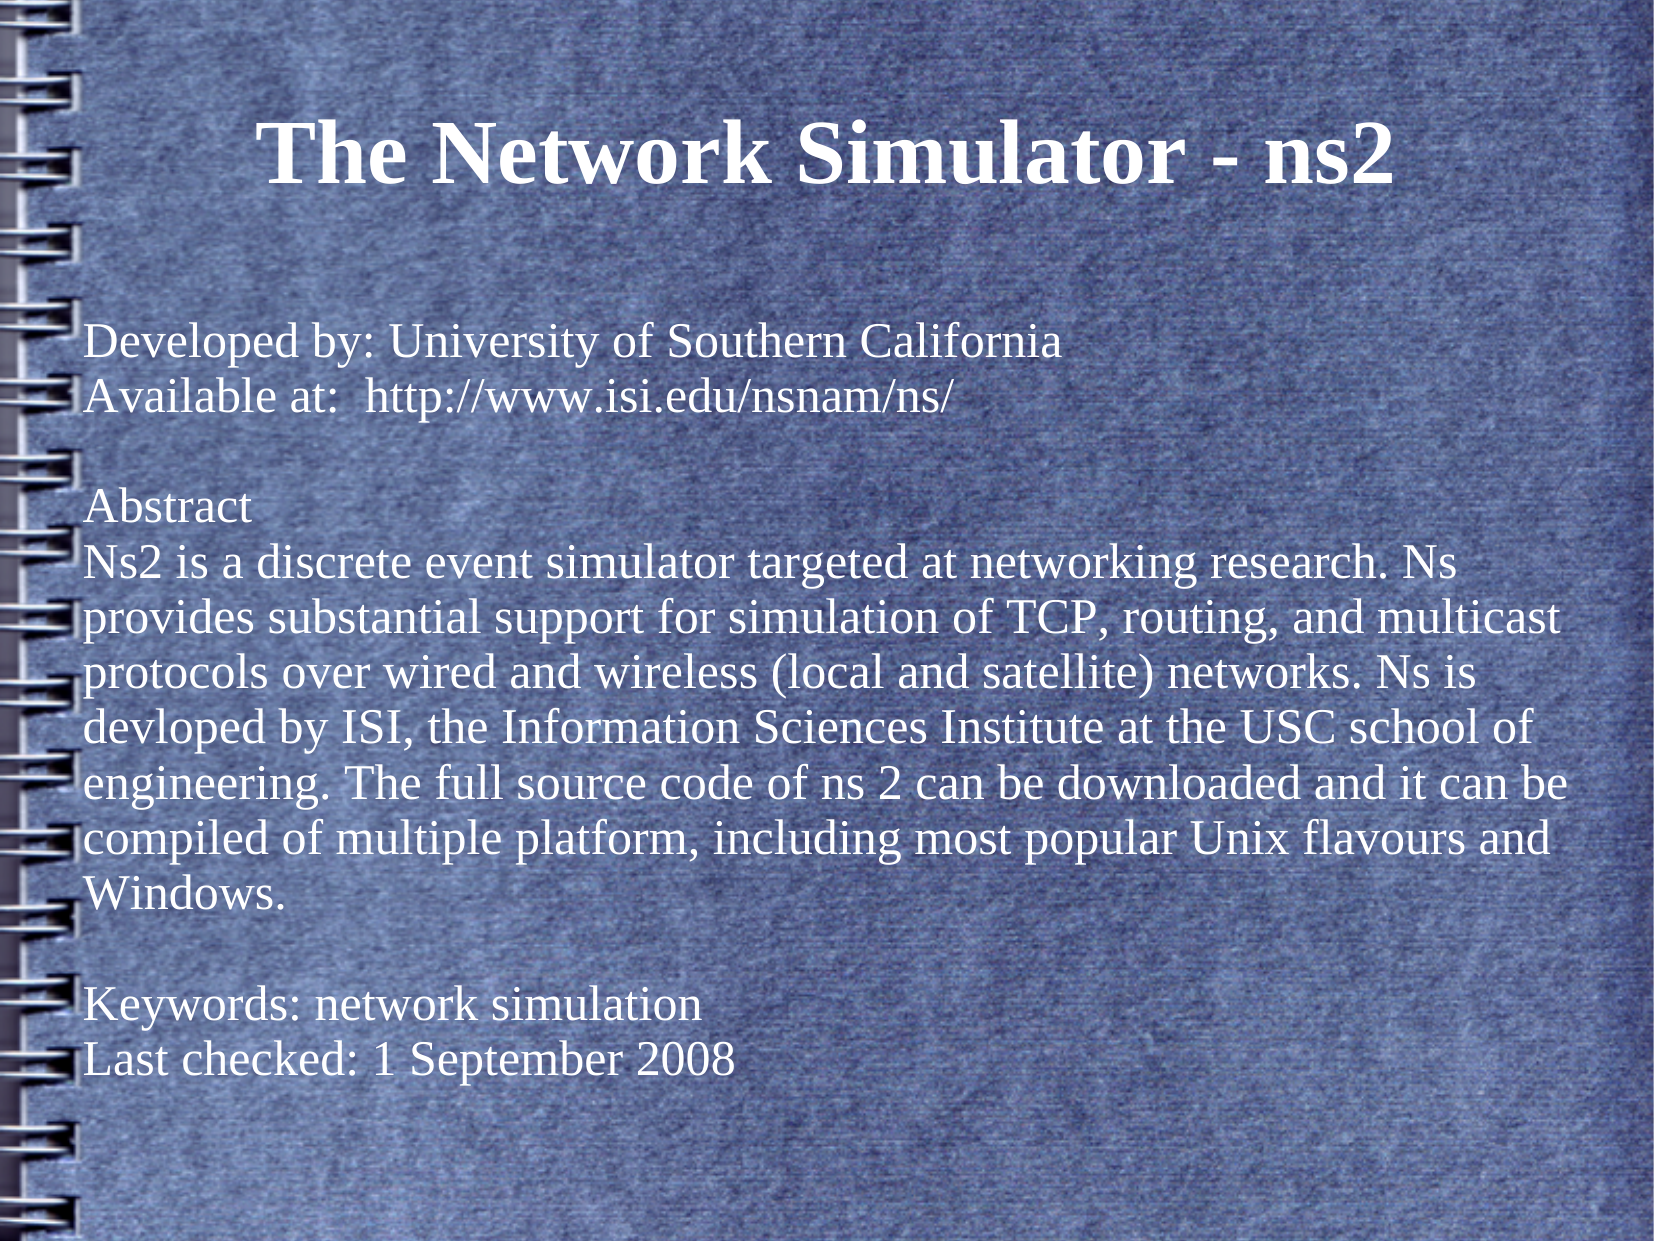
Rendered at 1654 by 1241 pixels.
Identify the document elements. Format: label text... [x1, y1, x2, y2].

subtitle Developed by: University of Southern California Available at: http://www.isi.edu/nsnam/ns/ Abstract Ns2 is a discrete event simulator targeted at networking research. Ns provides substantial support for simulation of TCP, routing, and multicast protocols over wired and wireless (local and satellite) networks. Ns is devloped by ISI, the Information Sciences Institute at the USC school of engineering. The full source code of ns 2 can be downloaded and it can be compiled of multiple platform, including most popular Unix flavours and Windows. Keywords: network simulation Last checked: 1 September 2008 [82, 297, 1571, 1102]
picture [0, 0, 1654, 1241]
title The Network Simulator - ns2 [82, 56, 1571, 250]
